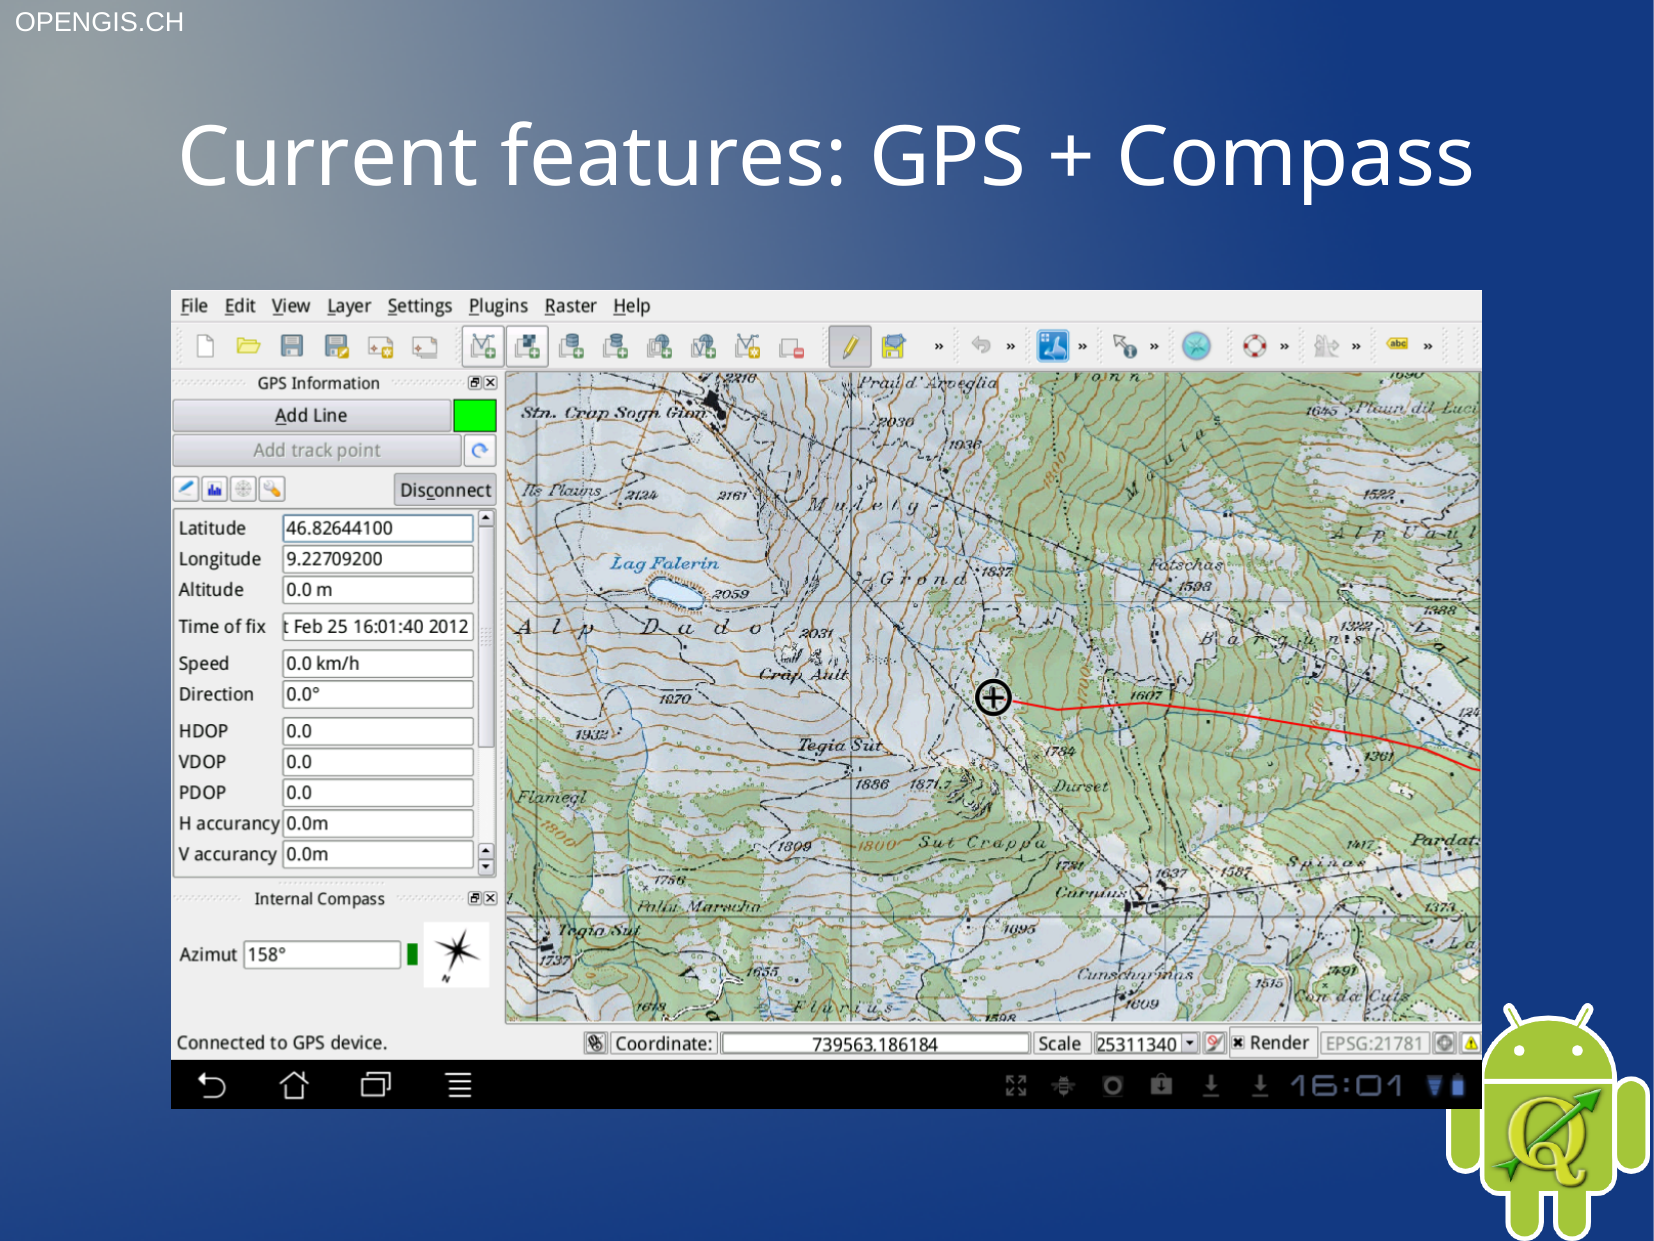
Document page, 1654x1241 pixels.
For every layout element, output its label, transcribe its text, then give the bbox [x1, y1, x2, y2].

title Current features: GPS + Compass [82, 49, 1571, 257]
picture [0, 0, 1654, 1241]
